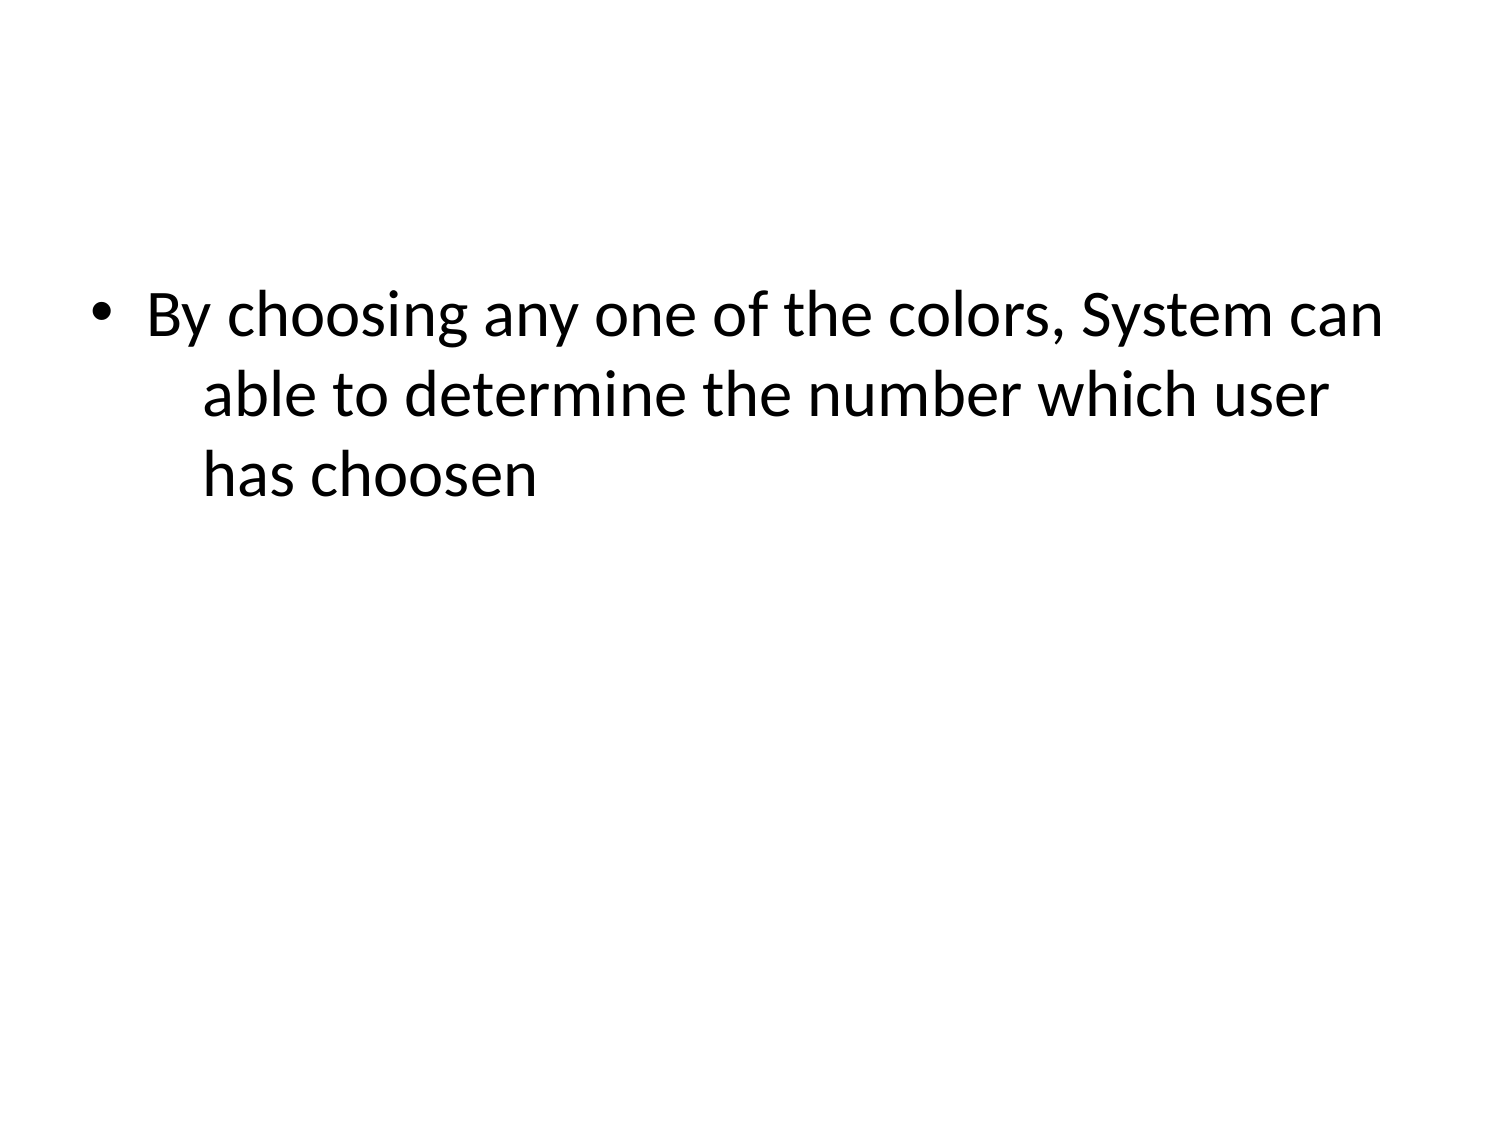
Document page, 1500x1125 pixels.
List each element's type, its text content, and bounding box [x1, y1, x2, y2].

list By choosing any one of the colors, System can able to determine the number which user has choosen [75, 262, 1426, 1005]
